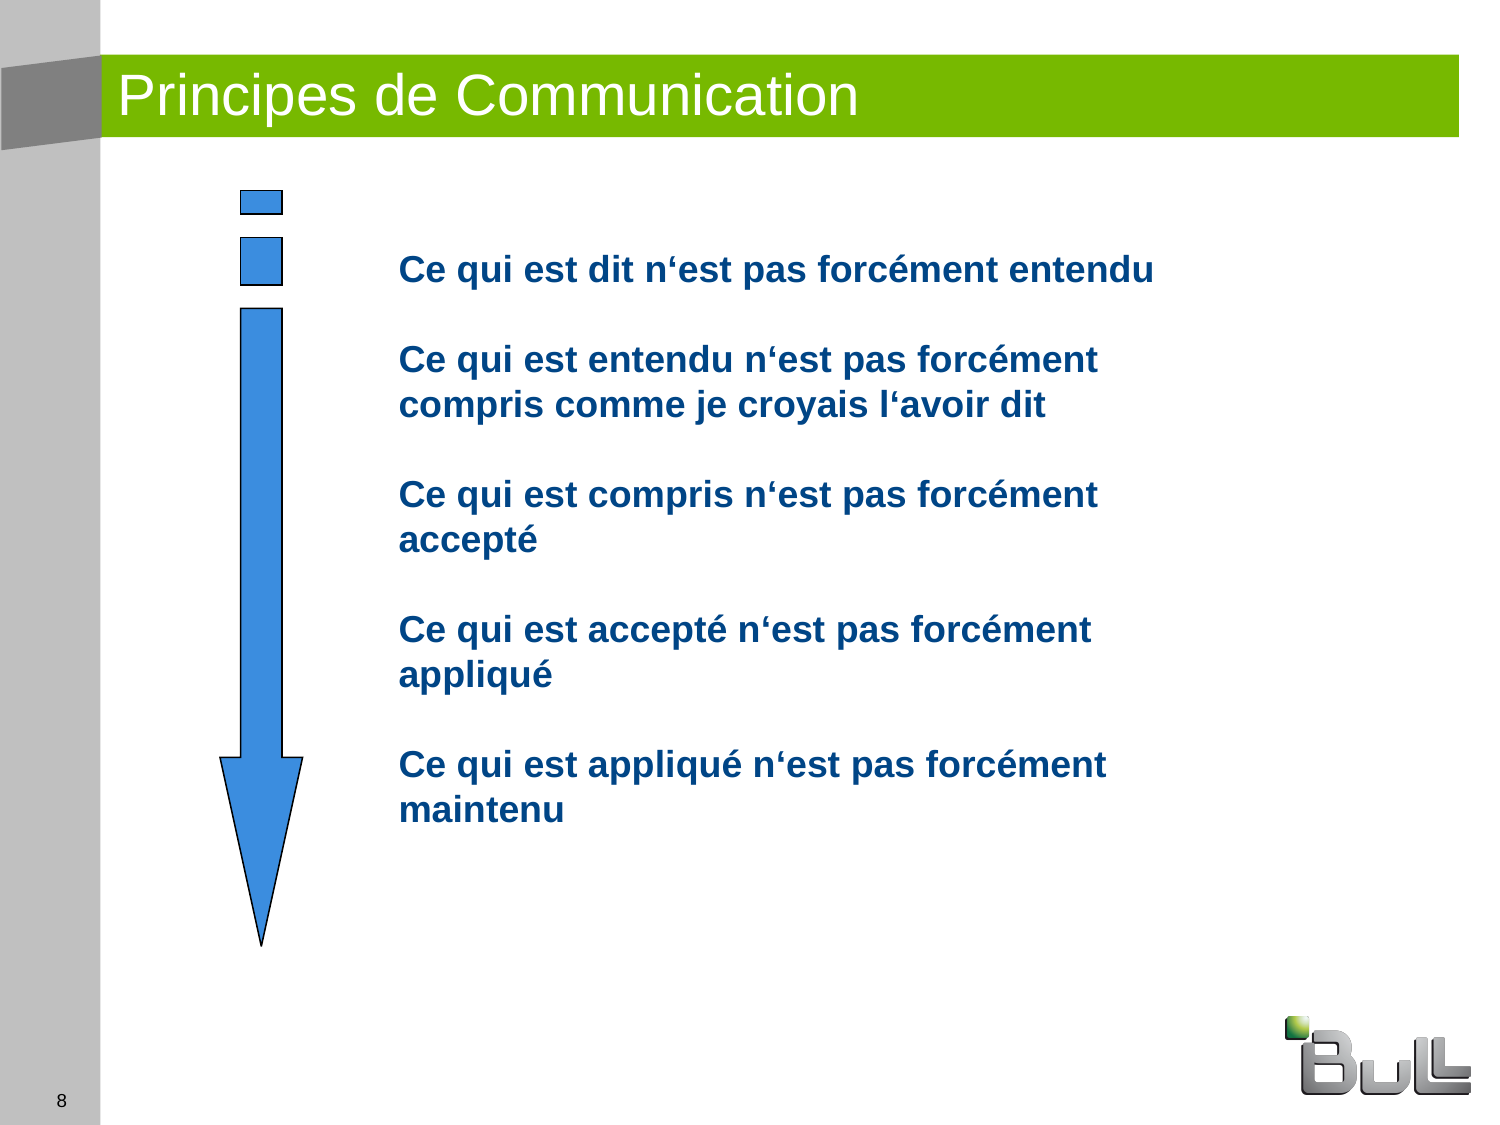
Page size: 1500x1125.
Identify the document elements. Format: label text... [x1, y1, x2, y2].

picture [1285, 1016, 1471, 1095]
text_box Ce qui est dit n‘est pas forcément entendu Ce qui est entendu n‘est pas forcément compris comme je croyais l‘avoir dit Ce qui est compris n‘est pas forcément accepté Ce qui est accepté n‘est pas forcément appliqué Ce qui est appliqué n‘est pas forcément maintenu [383, 237, 1255, 839]
text_box [219, 308, 303, 947]
text_box [241, 238, 282, 285]
text_box [241, 190, 282, 214]
title Principes de Communication [103, 47, 1500, 144]
